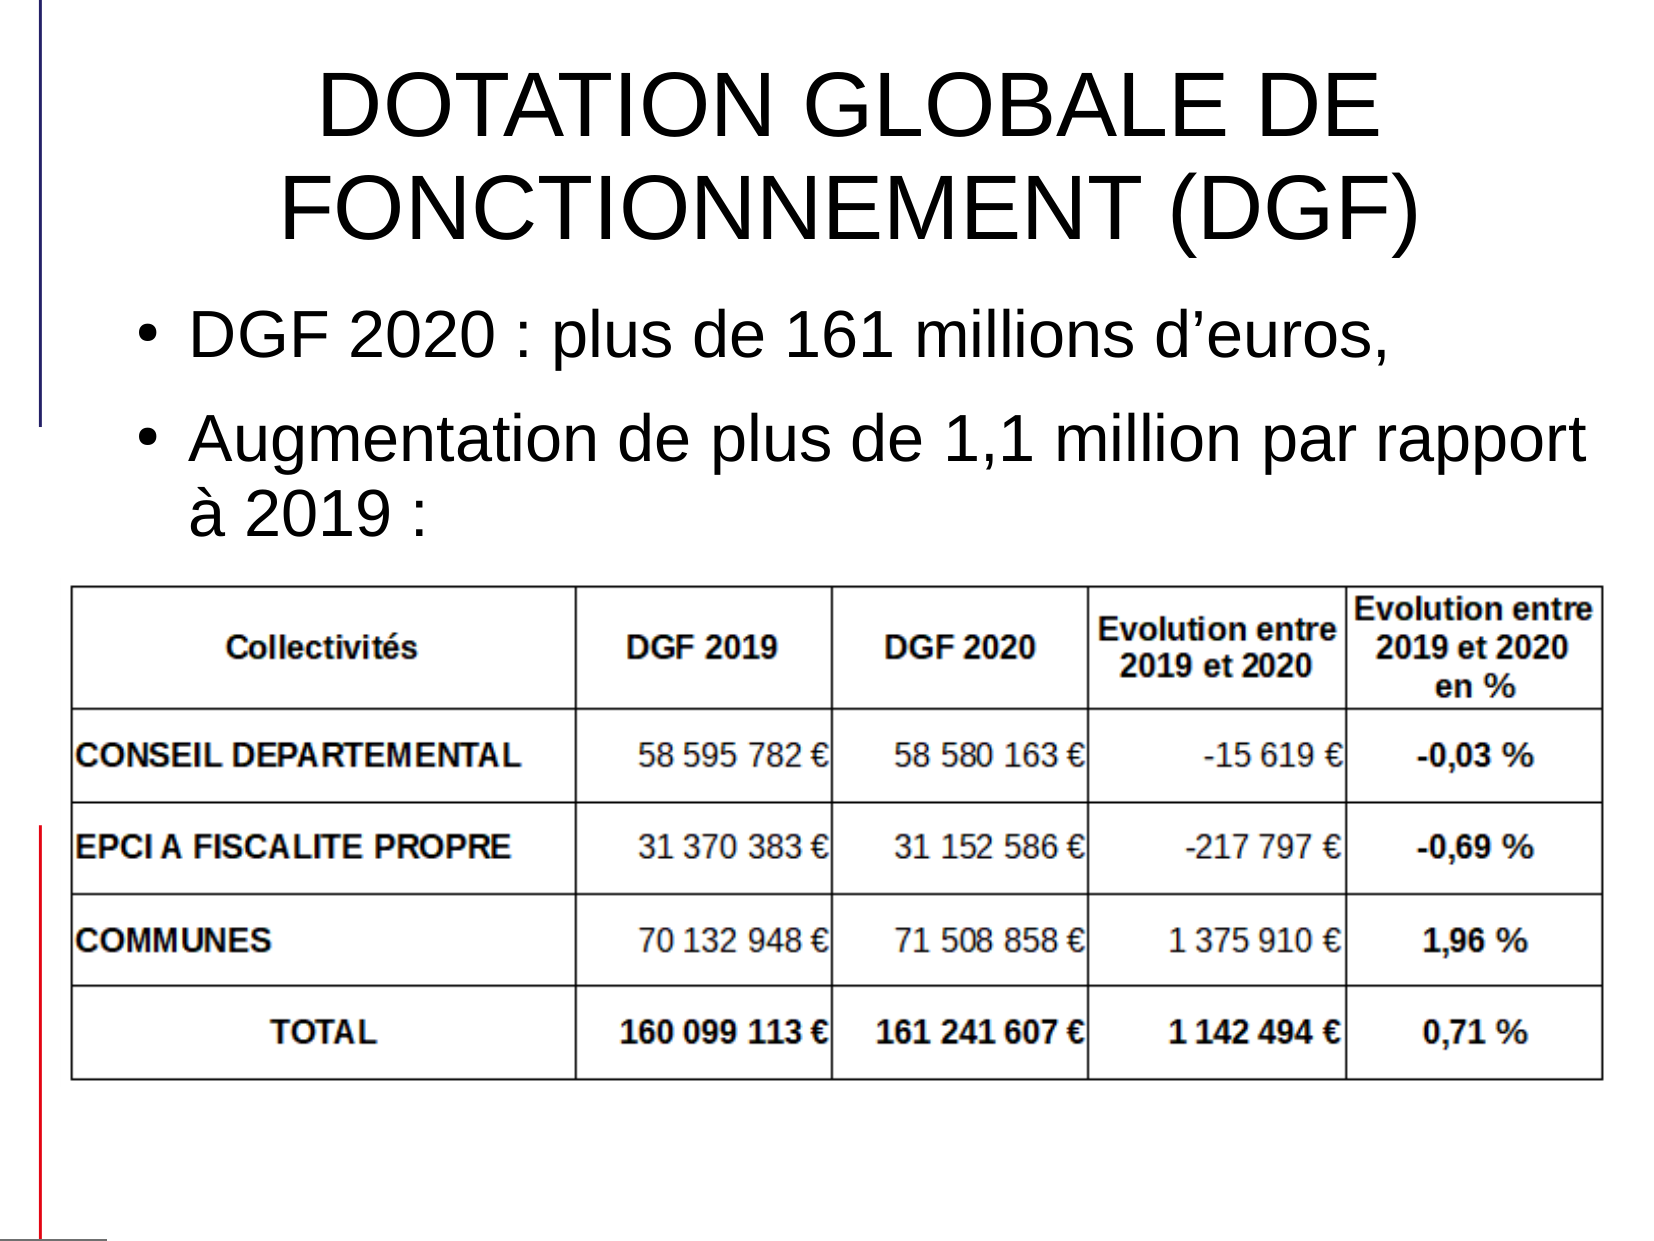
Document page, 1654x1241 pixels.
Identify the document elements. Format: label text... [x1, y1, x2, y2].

title DOTATION GLOBALE DE FONCTIONNEMENT (DGF) [107, 52, 1595, 260]
list DGF 2020 : plus de 161 millions d’euros, Augmentation de plus de 1,1 million par rapport à 2019 : [118, 296, 1607, 578]
picture [0, 0, 1612, 1241]
